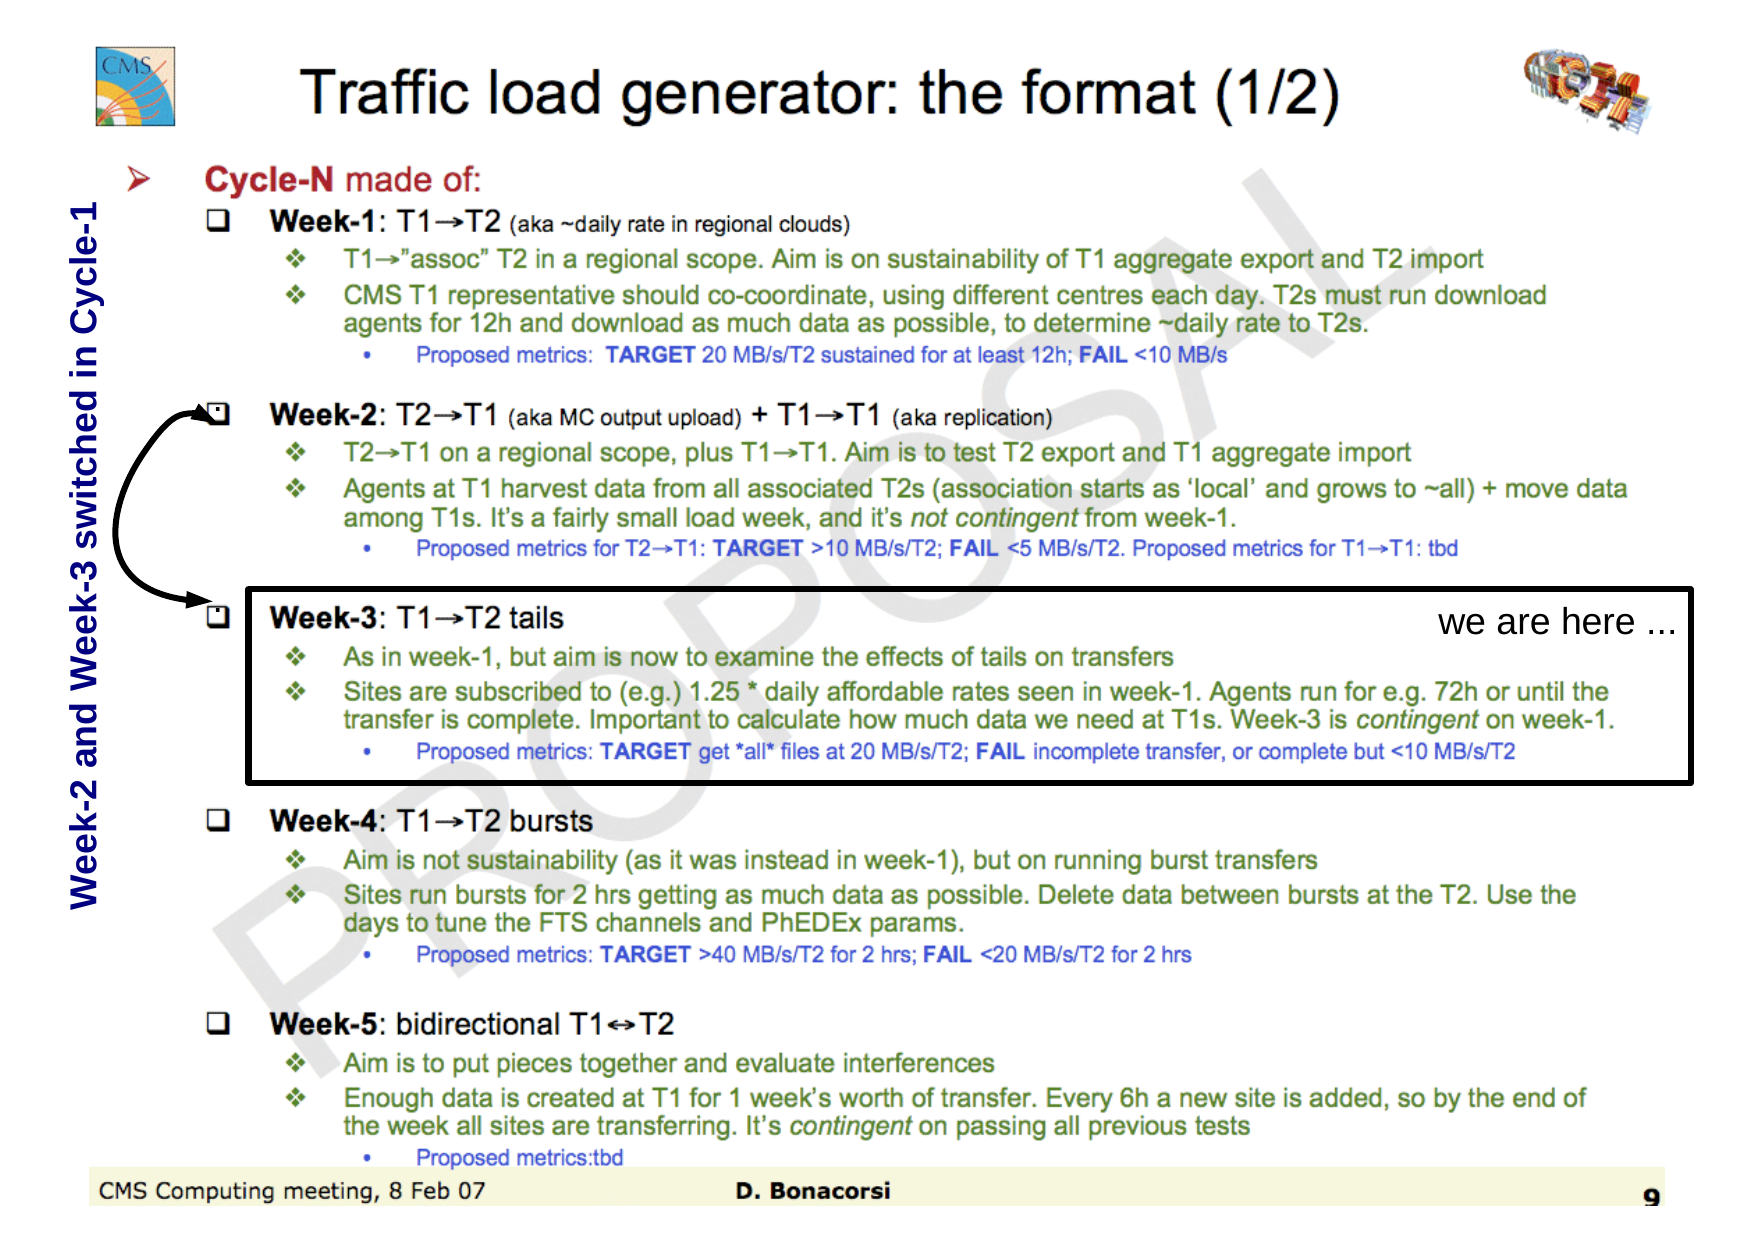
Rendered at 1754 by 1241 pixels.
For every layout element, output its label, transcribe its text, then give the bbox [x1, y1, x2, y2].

text_box we are here ... [1438, 600, 1678, 648]
picture [89, 40, 1665, 1206]
text_box Week-2 and Week-3 switched in Cycle-1 [62, 202, 111, 911]
text_box . [212, 578, 224, 625]
picture [252, 592, 1665, 780]
text_box . [212, 377, 224, 424]
